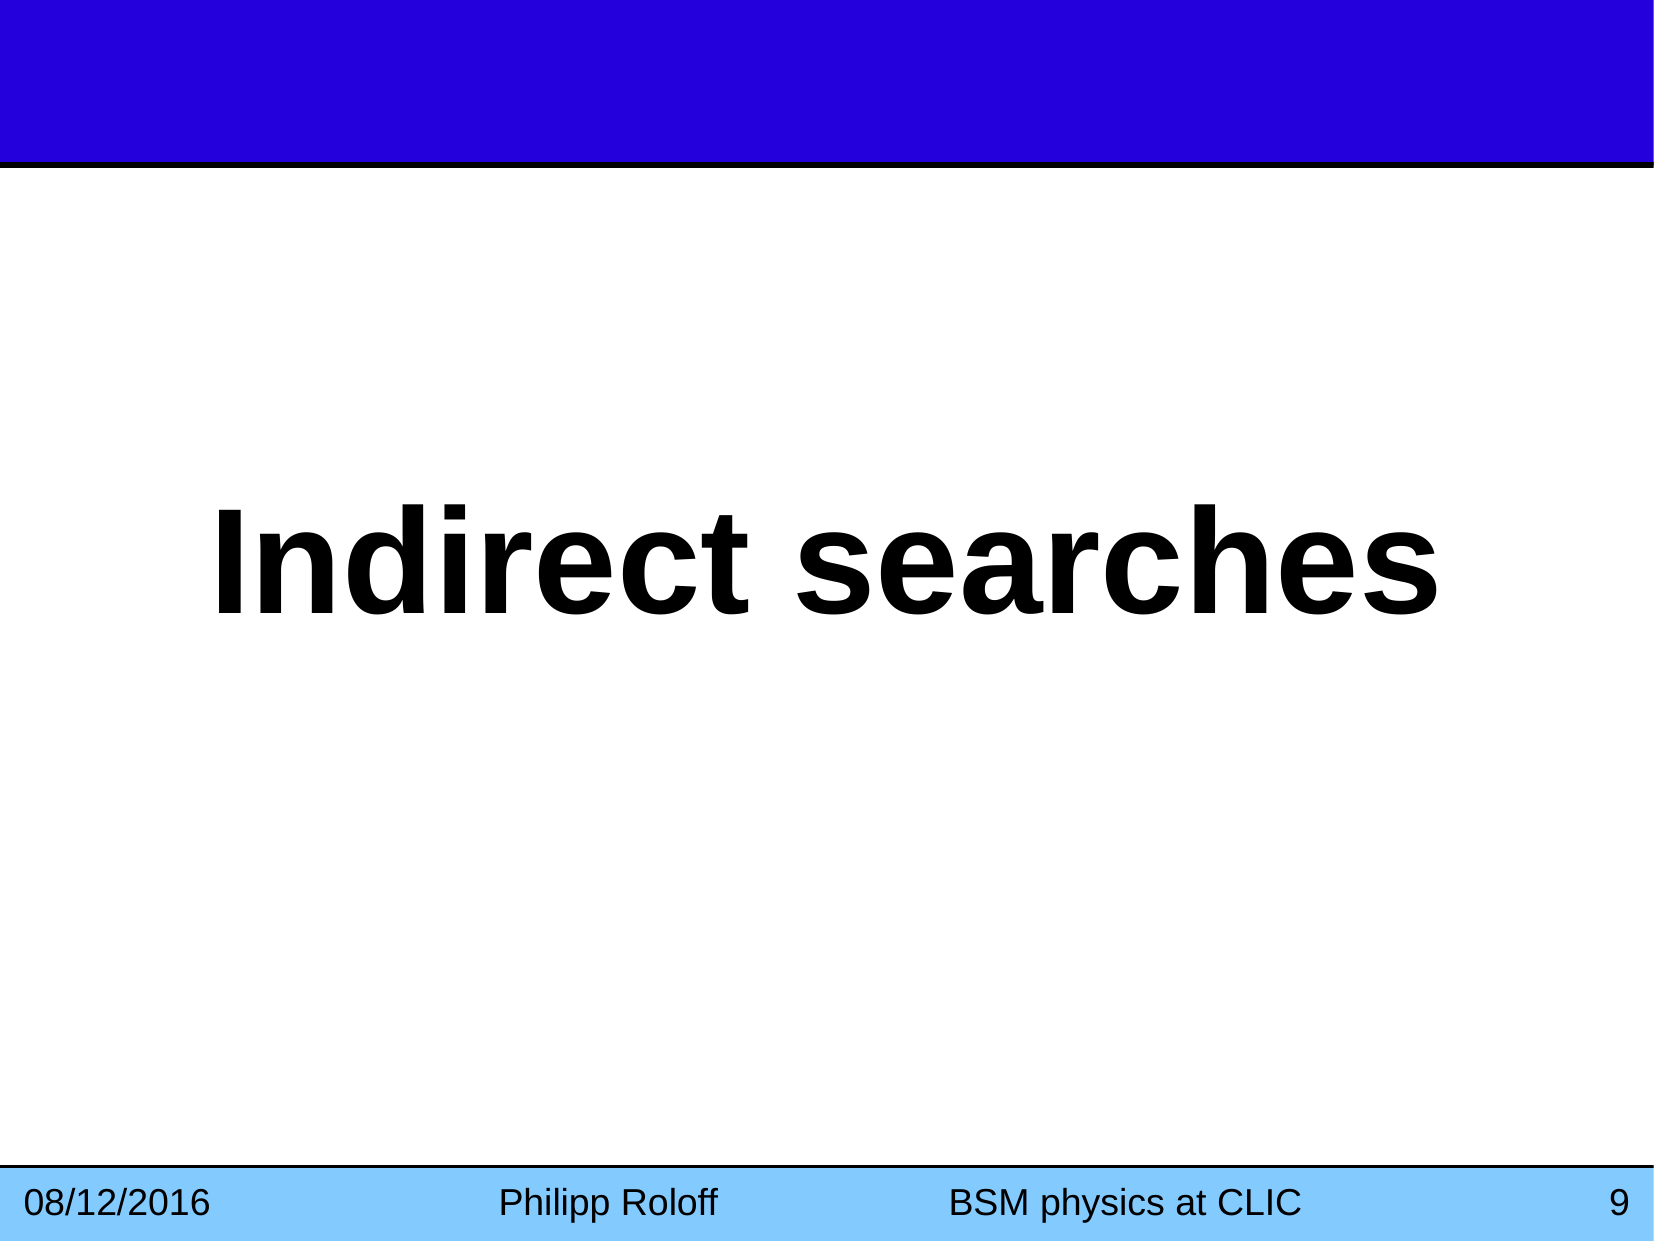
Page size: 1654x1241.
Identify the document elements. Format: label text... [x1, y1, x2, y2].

subtitle Indirect searches [82, 13, 1571, 1109]
